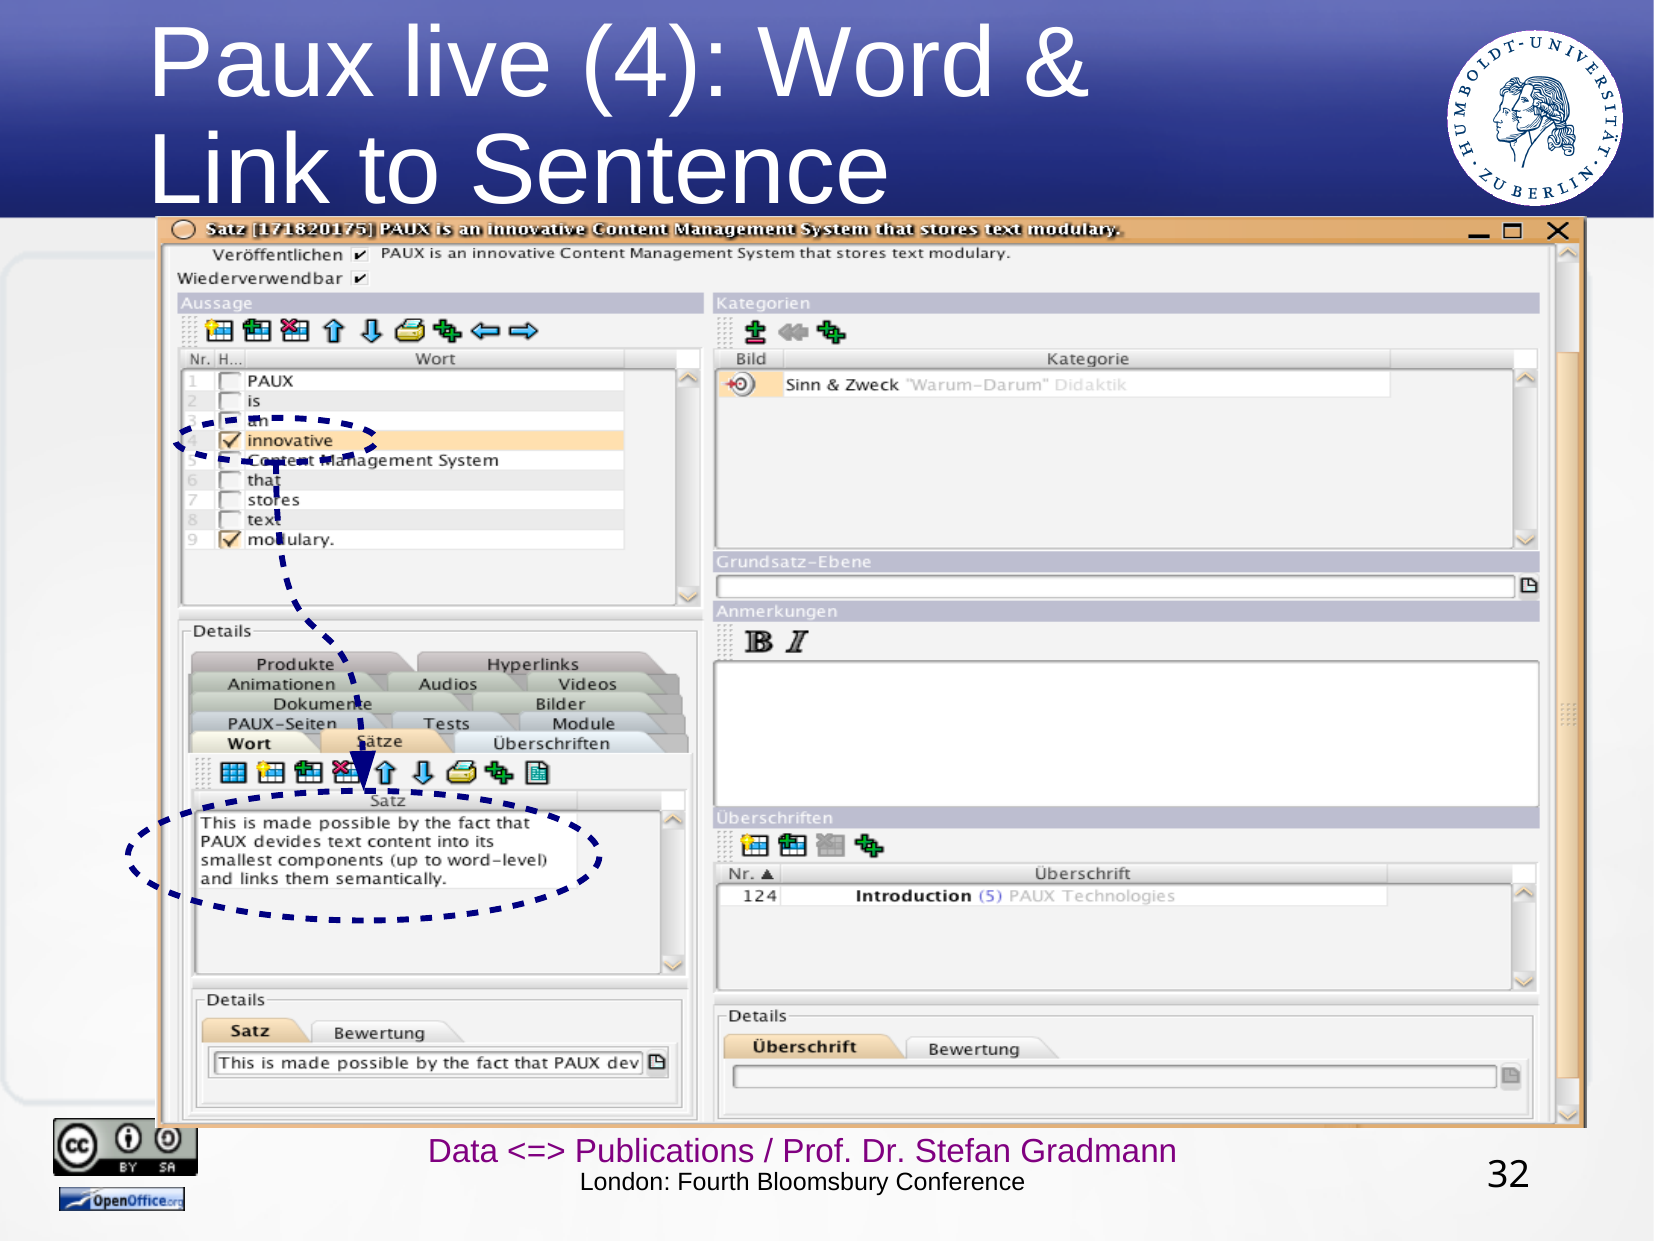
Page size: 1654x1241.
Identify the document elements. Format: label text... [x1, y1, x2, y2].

title Paux live (4): Word & Link to Sentence [147, 7, 1624, 229]
picture [0, 0, 1654, 1241]
